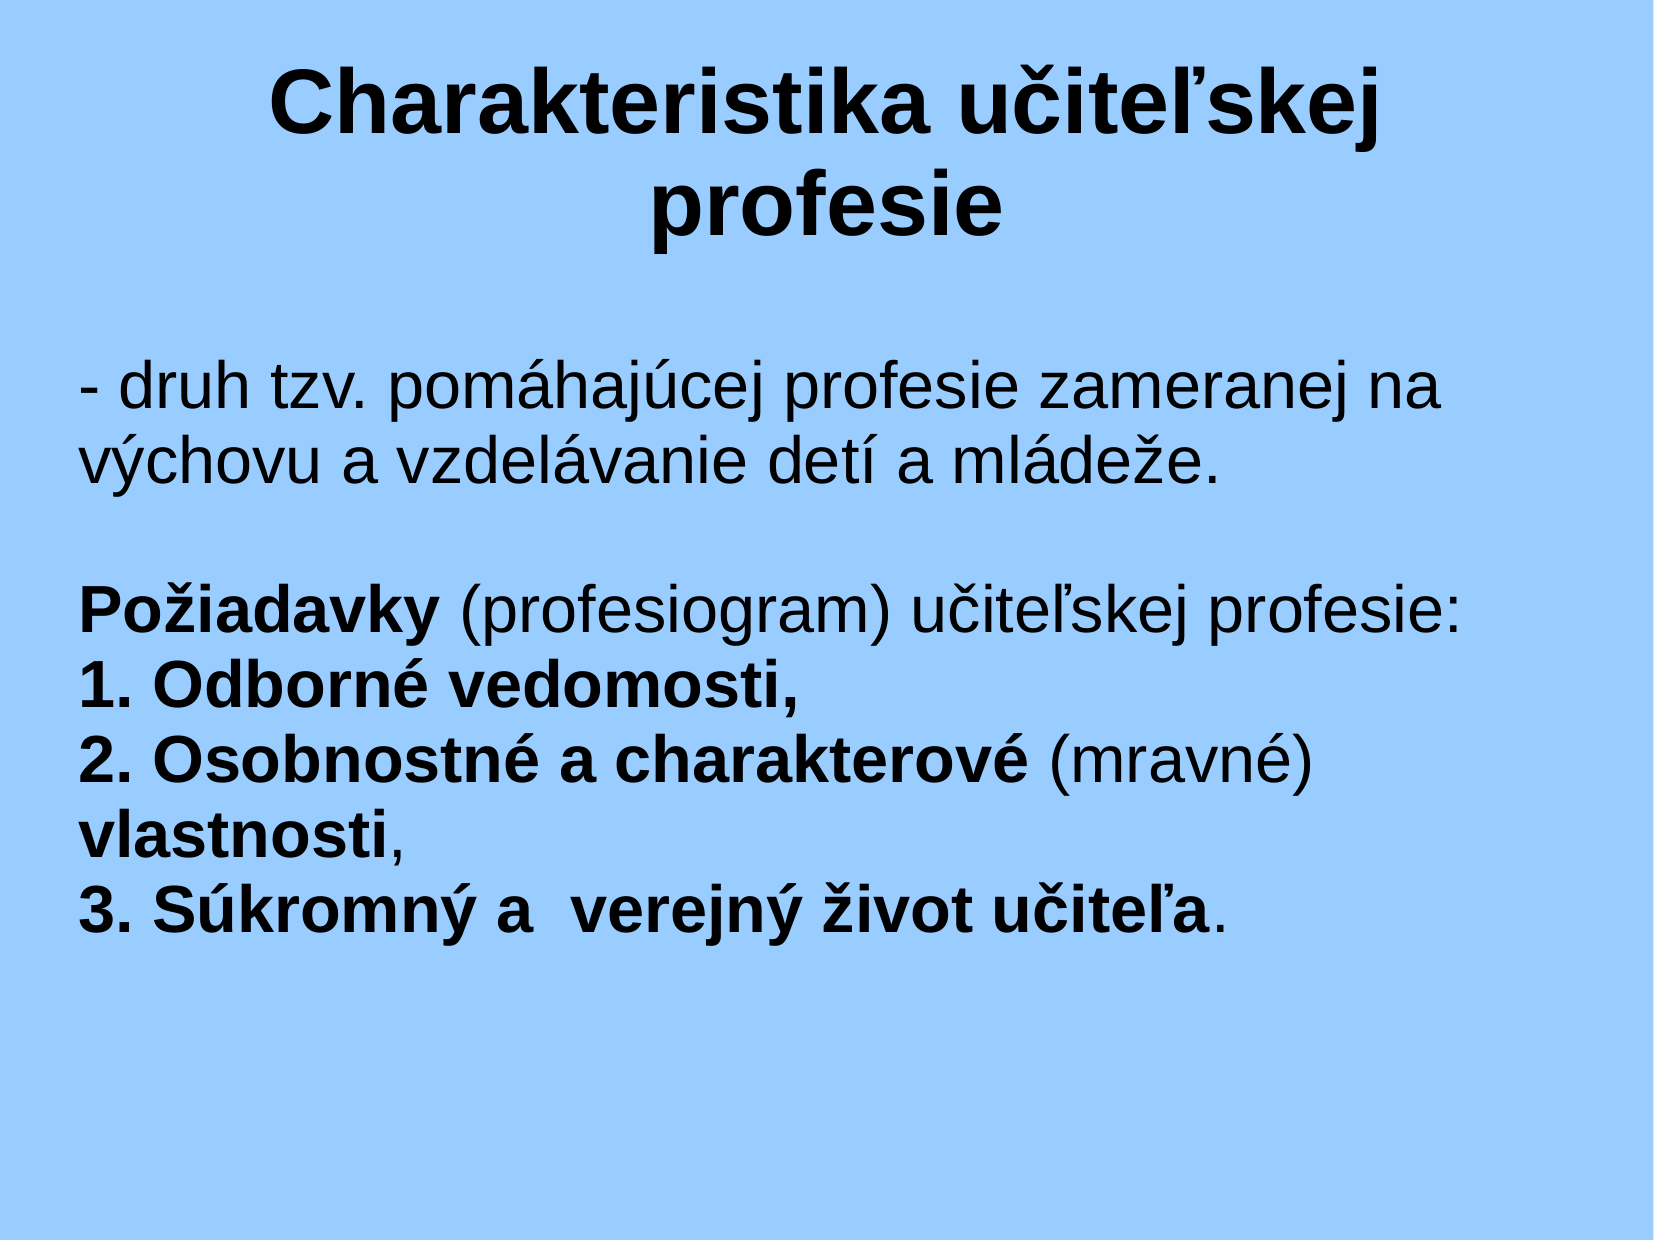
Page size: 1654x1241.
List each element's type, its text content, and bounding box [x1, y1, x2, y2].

subtitle - druh tzv. pomáhajúcej profesie zameranej na výchovu a vzdelávanie detí a mládeže. Požiadavky (profesiogram) učiteľskej profesie: 1. Odborné vedomosti, 2. Osobnostné a charakterové (mravné) vlastnosti, 3. Súkromný a verejný život učiteľa. [78, 348, 1567, 1167]
title Charakteristika učiteľskej profesie [82, 49, 1571, 257]
